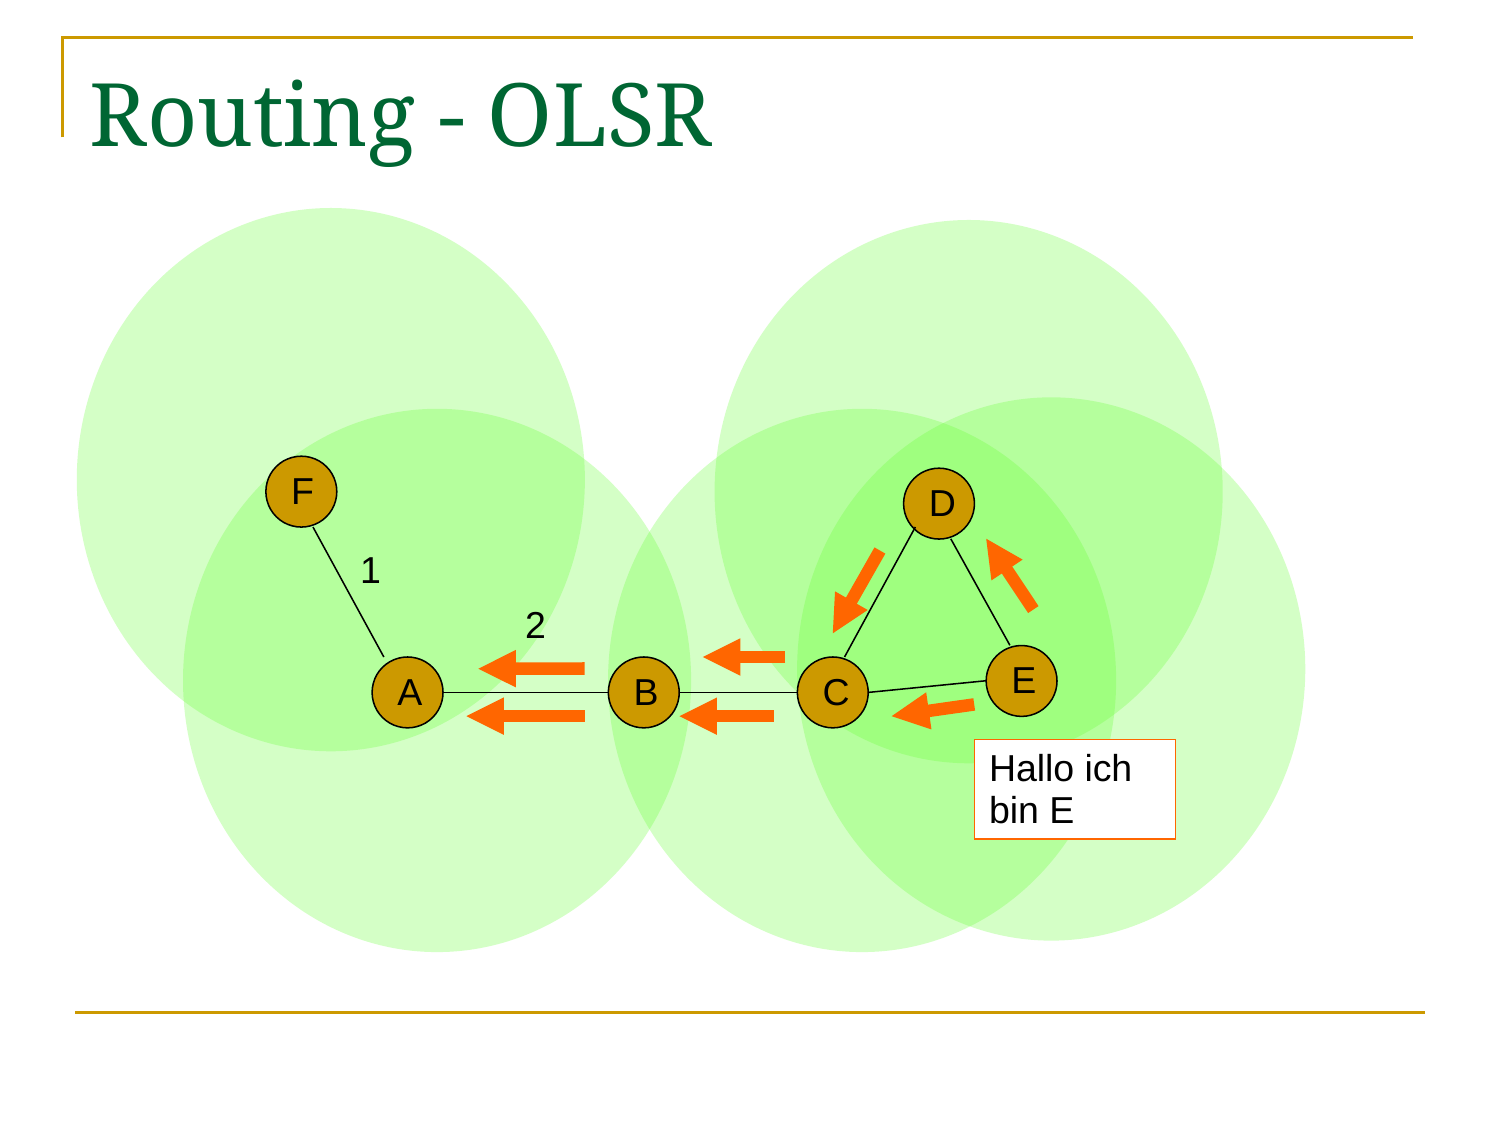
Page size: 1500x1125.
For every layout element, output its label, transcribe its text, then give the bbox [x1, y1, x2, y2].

text_box [76, 233, 1306, 953]
text_box E [986, 645, 1058, 717]
text_box 1 [345, 542, 396, 600]
title Routing - OLSR [75, 45, 1426, 233]
text_box A [372, 656, 444, 728]
text_box C [797, 656, 869, 728]
text_box Hallo ich bin E [974, 739, 1176, 839]
text_box B [608, 656, 680, 728]
text_box F [265, 456, 337, 528]
text_box 2 [510, 596, 561, 655]
text_box D [903, 468, 975, 540]
